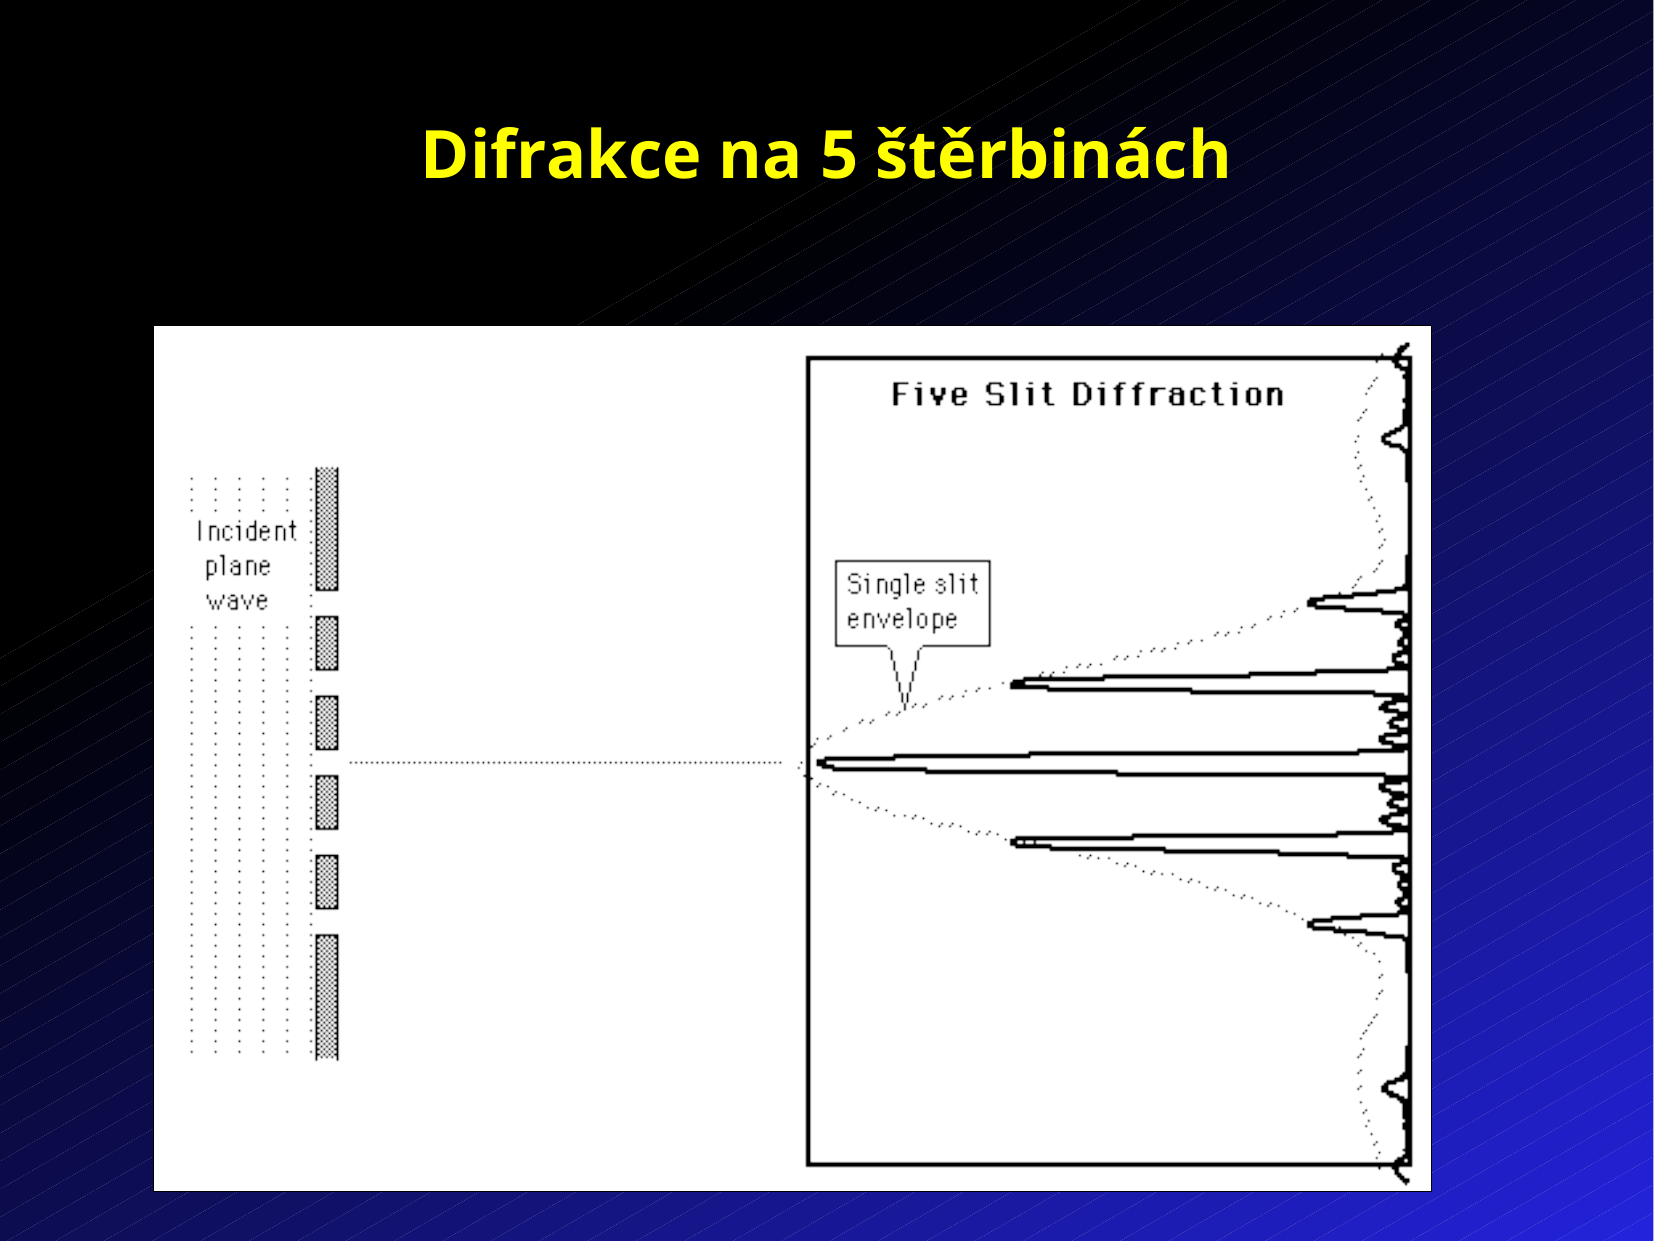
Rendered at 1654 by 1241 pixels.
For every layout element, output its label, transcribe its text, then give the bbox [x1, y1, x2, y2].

picture [178, 335, 1432, 1192]
text_box [153, 325, 1432, 1192]
title Difrakce na 5 štěrbinách [82, 49, 1571, 257]
